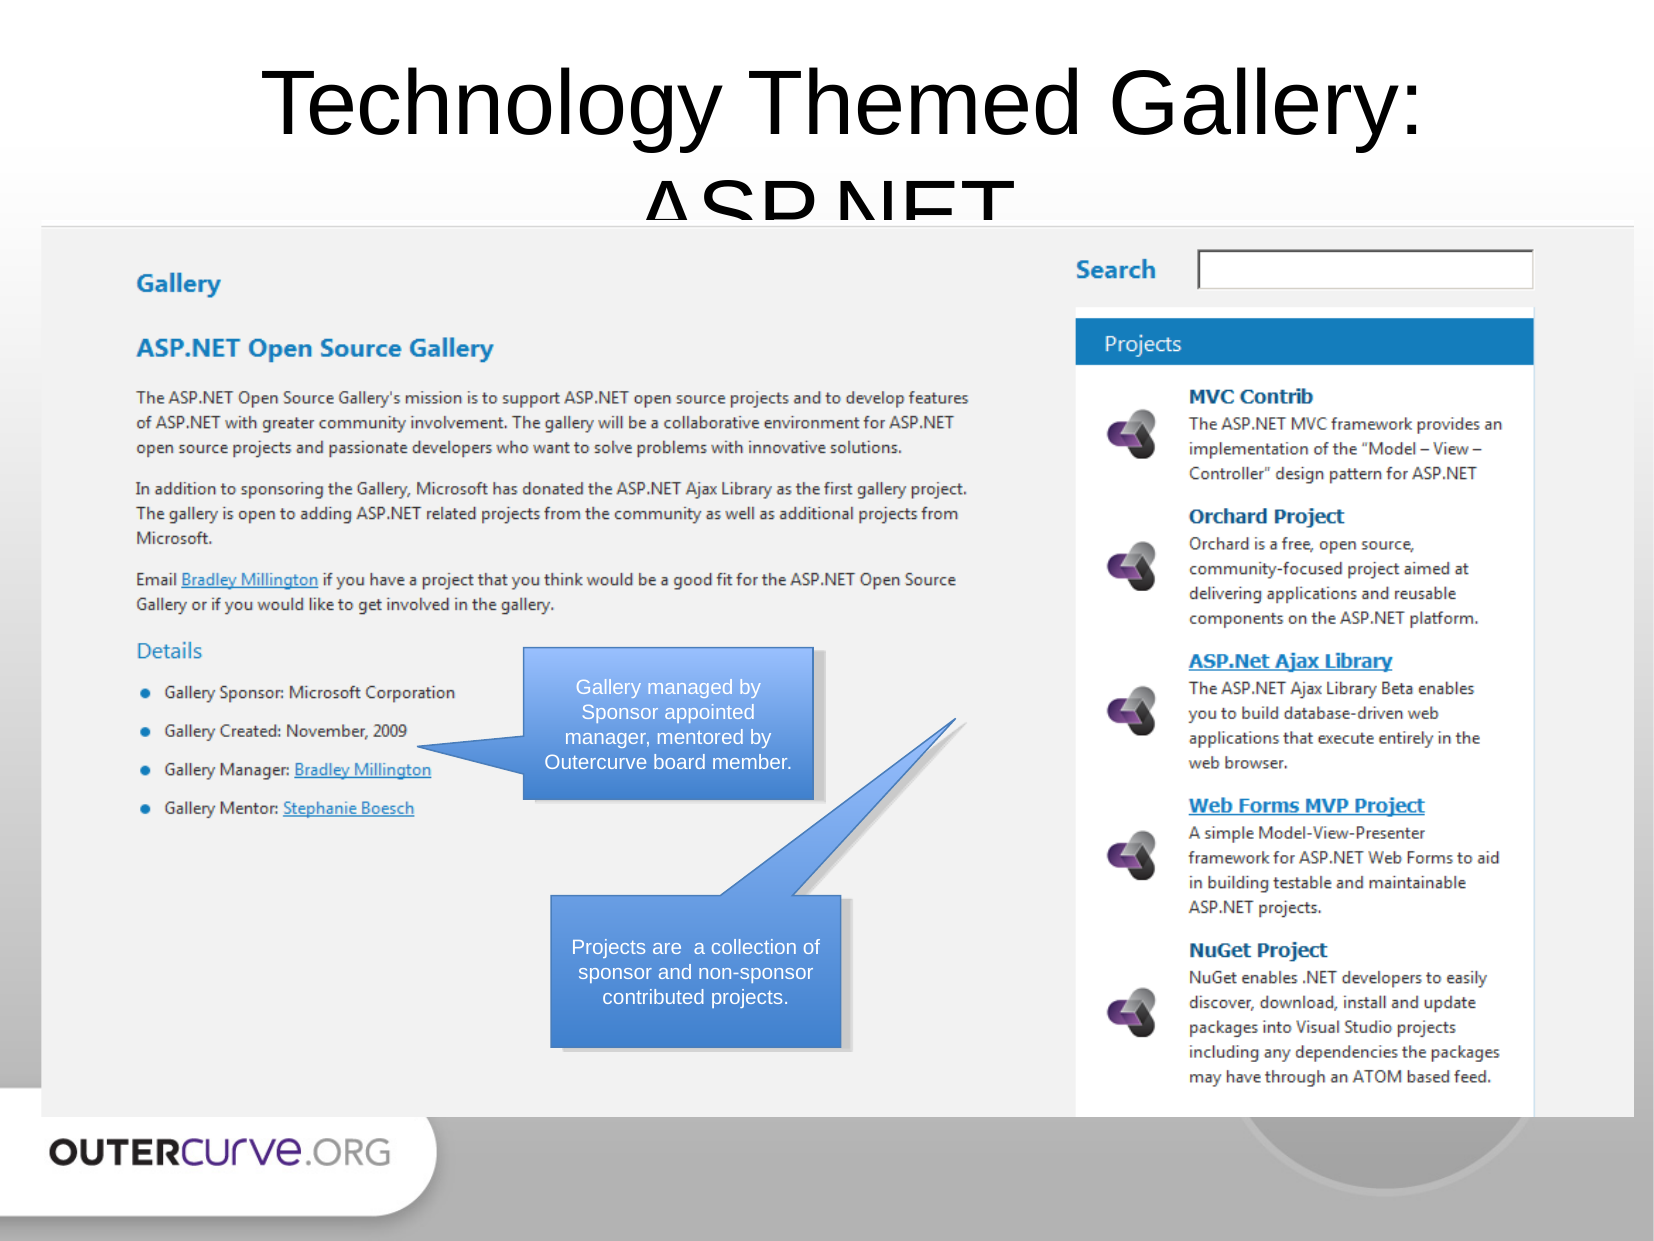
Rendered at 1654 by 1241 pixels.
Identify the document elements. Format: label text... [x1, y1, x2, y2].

text_box Gallery managed by Sponsor appointed manager, mentored by Outercurve board member. [417, 647, 814, 800]
title Technology Themed Gallery: ASP.NET [82, 23, 1571, 220]
text_box Projects are a collection of sponsor and non-sponsor contributed projects. [551, 718, 956, 1048]
picture [0, 0, 1654, 1241]
